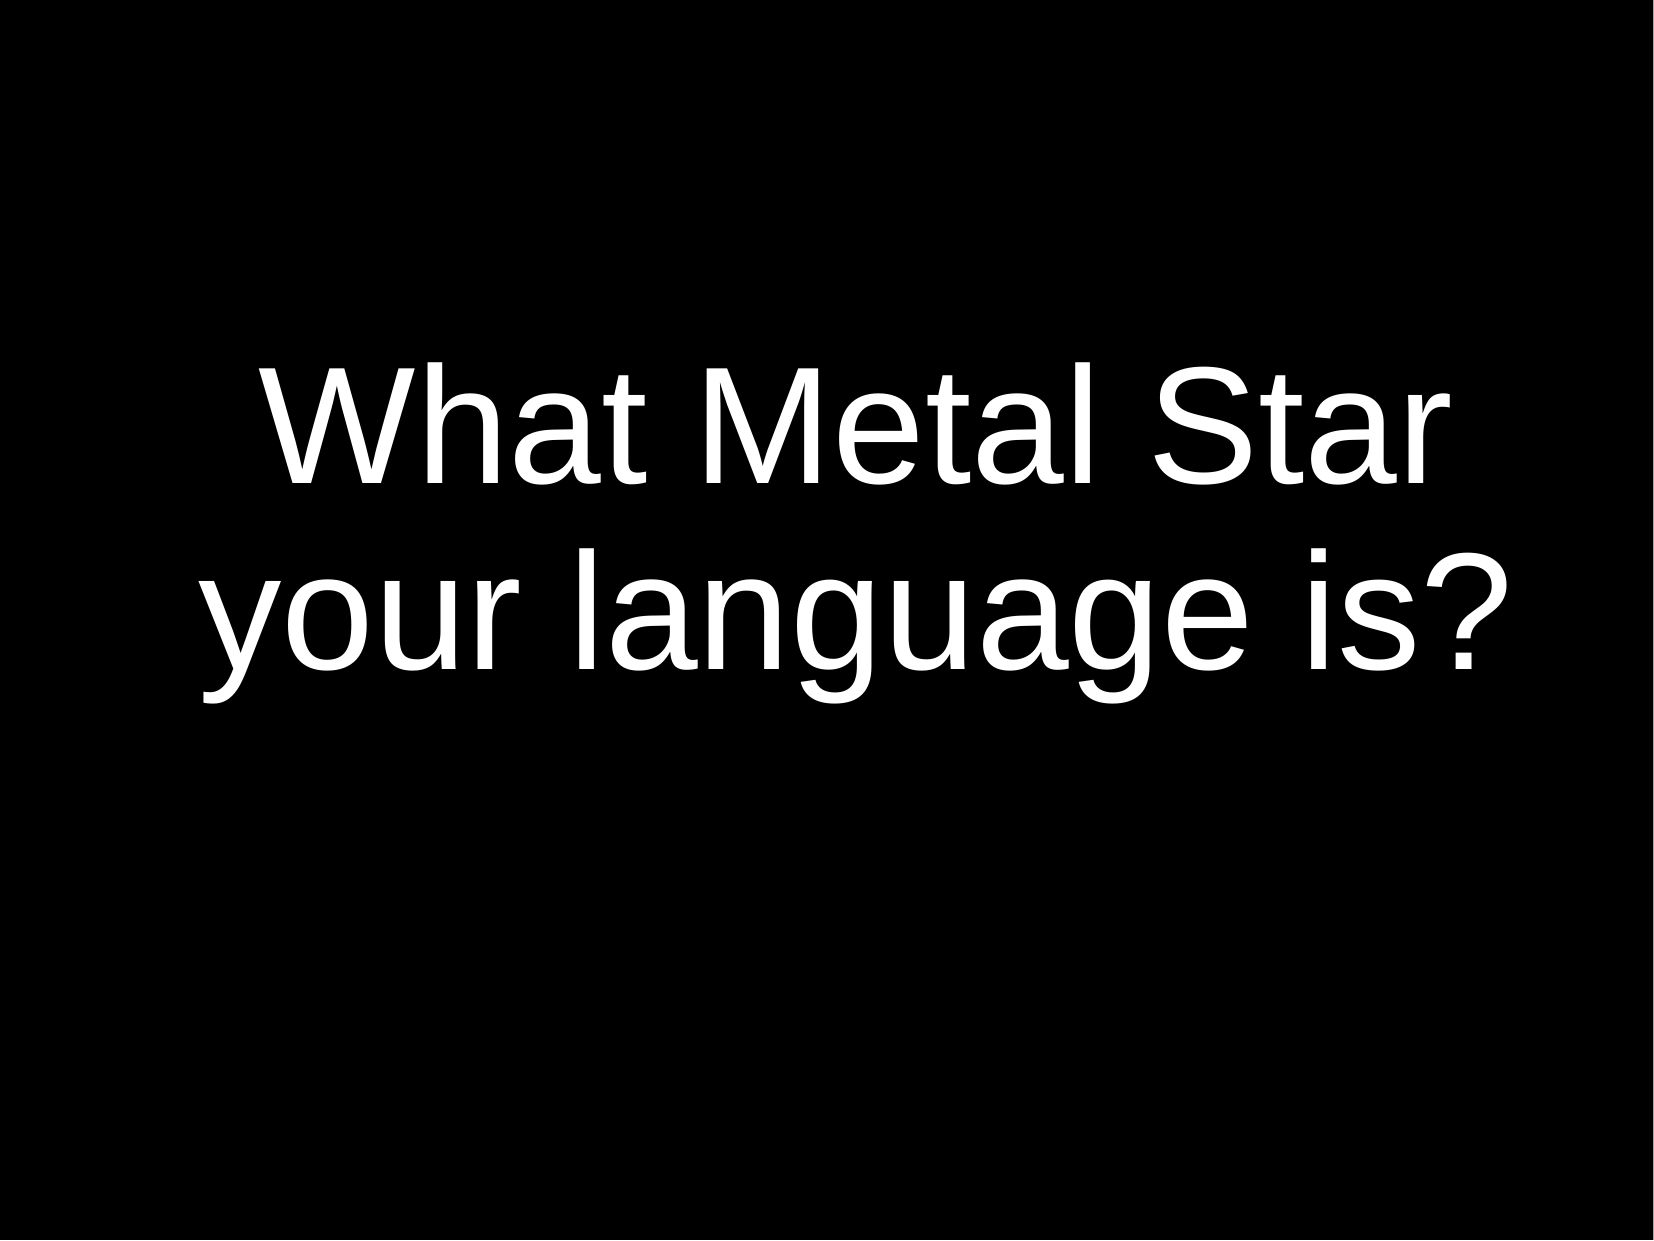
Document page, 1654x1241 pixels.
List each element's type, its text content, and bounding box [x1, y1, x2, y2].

text_box What Metal Star your language is? [147, 324, 1565, 713]
